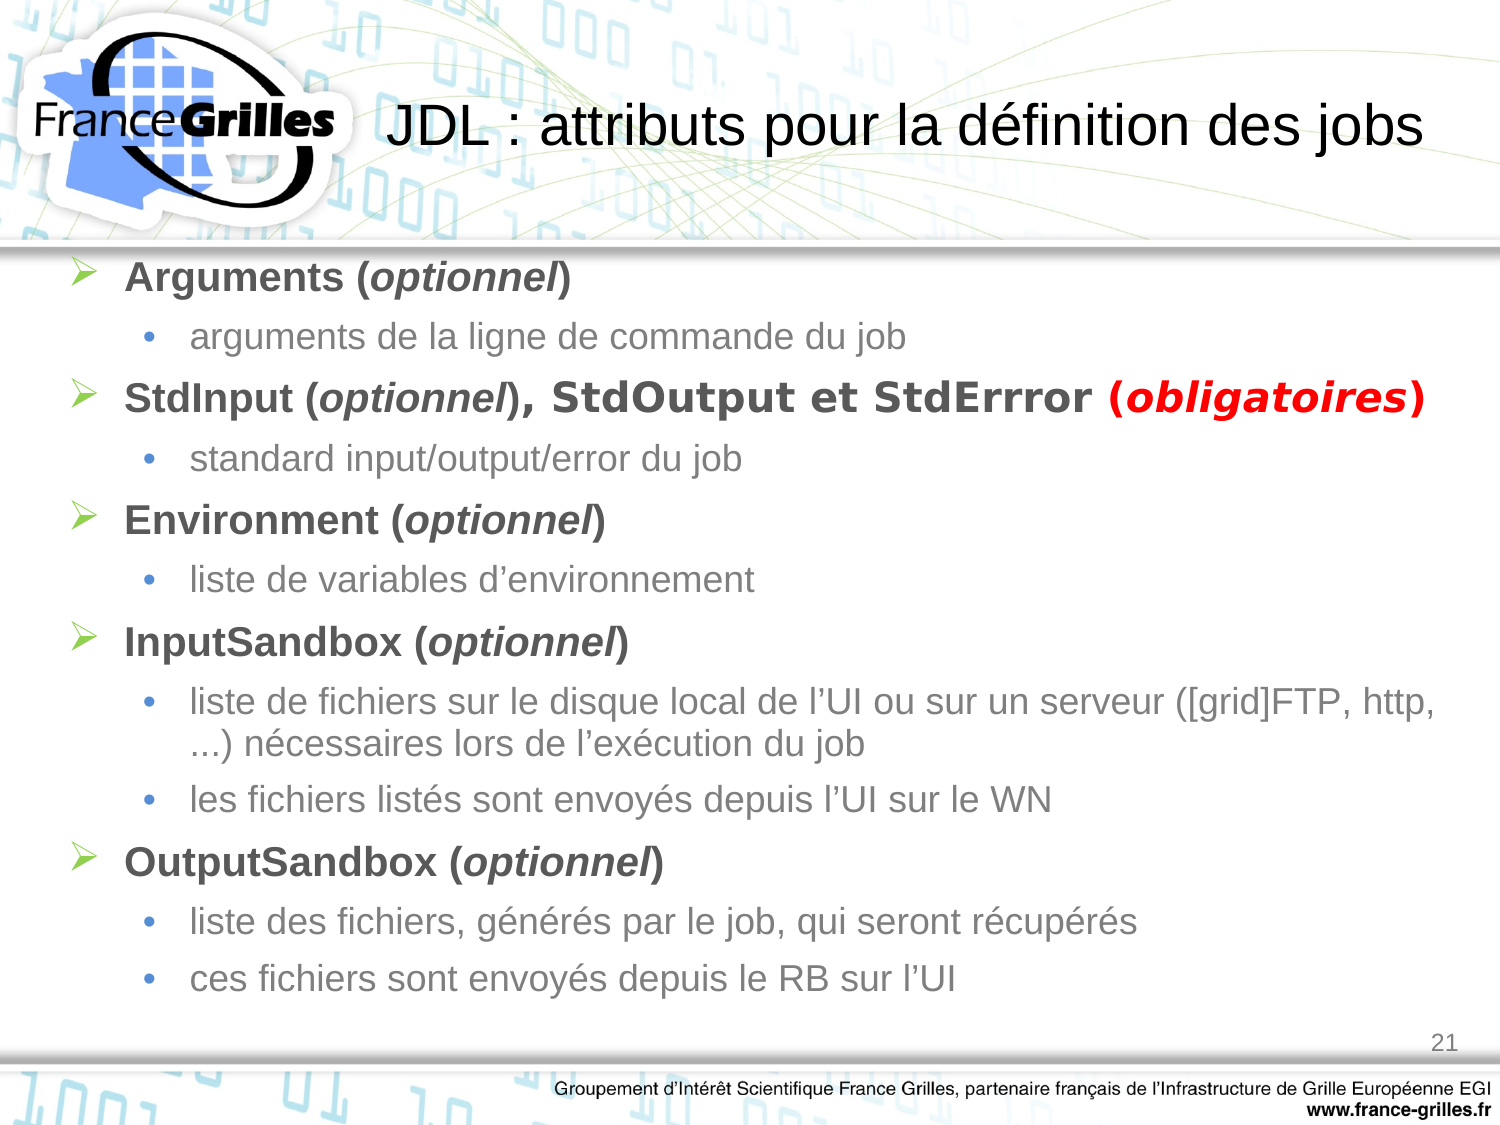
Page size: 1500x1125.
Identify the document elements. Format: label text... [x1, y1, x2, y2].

list Arguments (optionnel)‏ arguments de la ligne de commande du job StdInput (optionnel)‏, StdOutput et StdErrror (obligatoires)‏ standard input/output/error du job Environment (optionnel)‏ liste de variables d’environnement InputSandbox (optionnel)‏ liste de fichiers sur le disque local de l’UI ou sur un serveur ([grid]FTP, http, ...) nécessaires lors de l’exécution du job les fichiers listés sont envoyés depuis l’UI sur le WN OutputSandbox (optionnel)‏ liste des fichiers, générés par le job, qui seront récupérés ces fichiers sont envoyés depuis le RB sur l’UI [53, 244, 1459, 1071]
title JDL : attributs pour la définition des jobs [372, 7, 1459, 244]
picture [0, 0, 1500, 1125]
